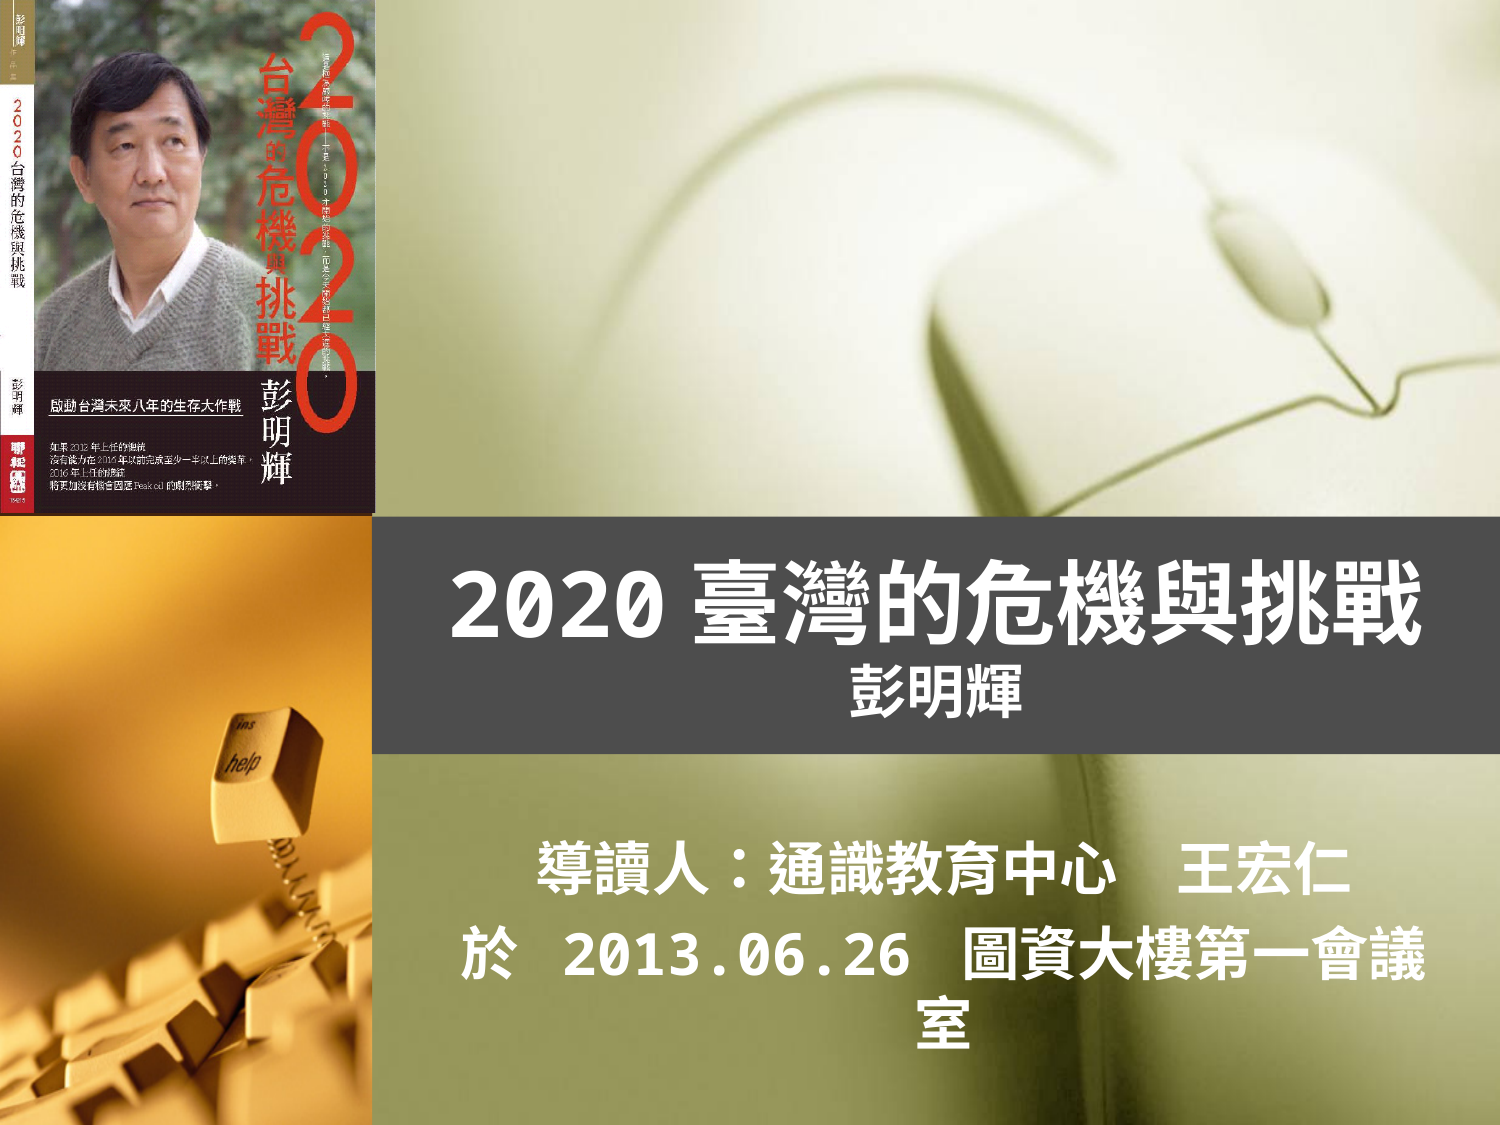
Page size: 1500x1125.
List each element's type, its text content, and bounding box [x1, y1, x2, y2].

picture [0, 0, 1500, 1125]
chart [0, 0, 376, 513]
text_box 導讀人：通識教育中心 王宏仁 於 2013.06.26 圖資大樓第一會議室 [437, 825, 1450, 1038]
title 2020臺灣的危機與挑戰 彭明輝 [371, 516, 1500, 755]
